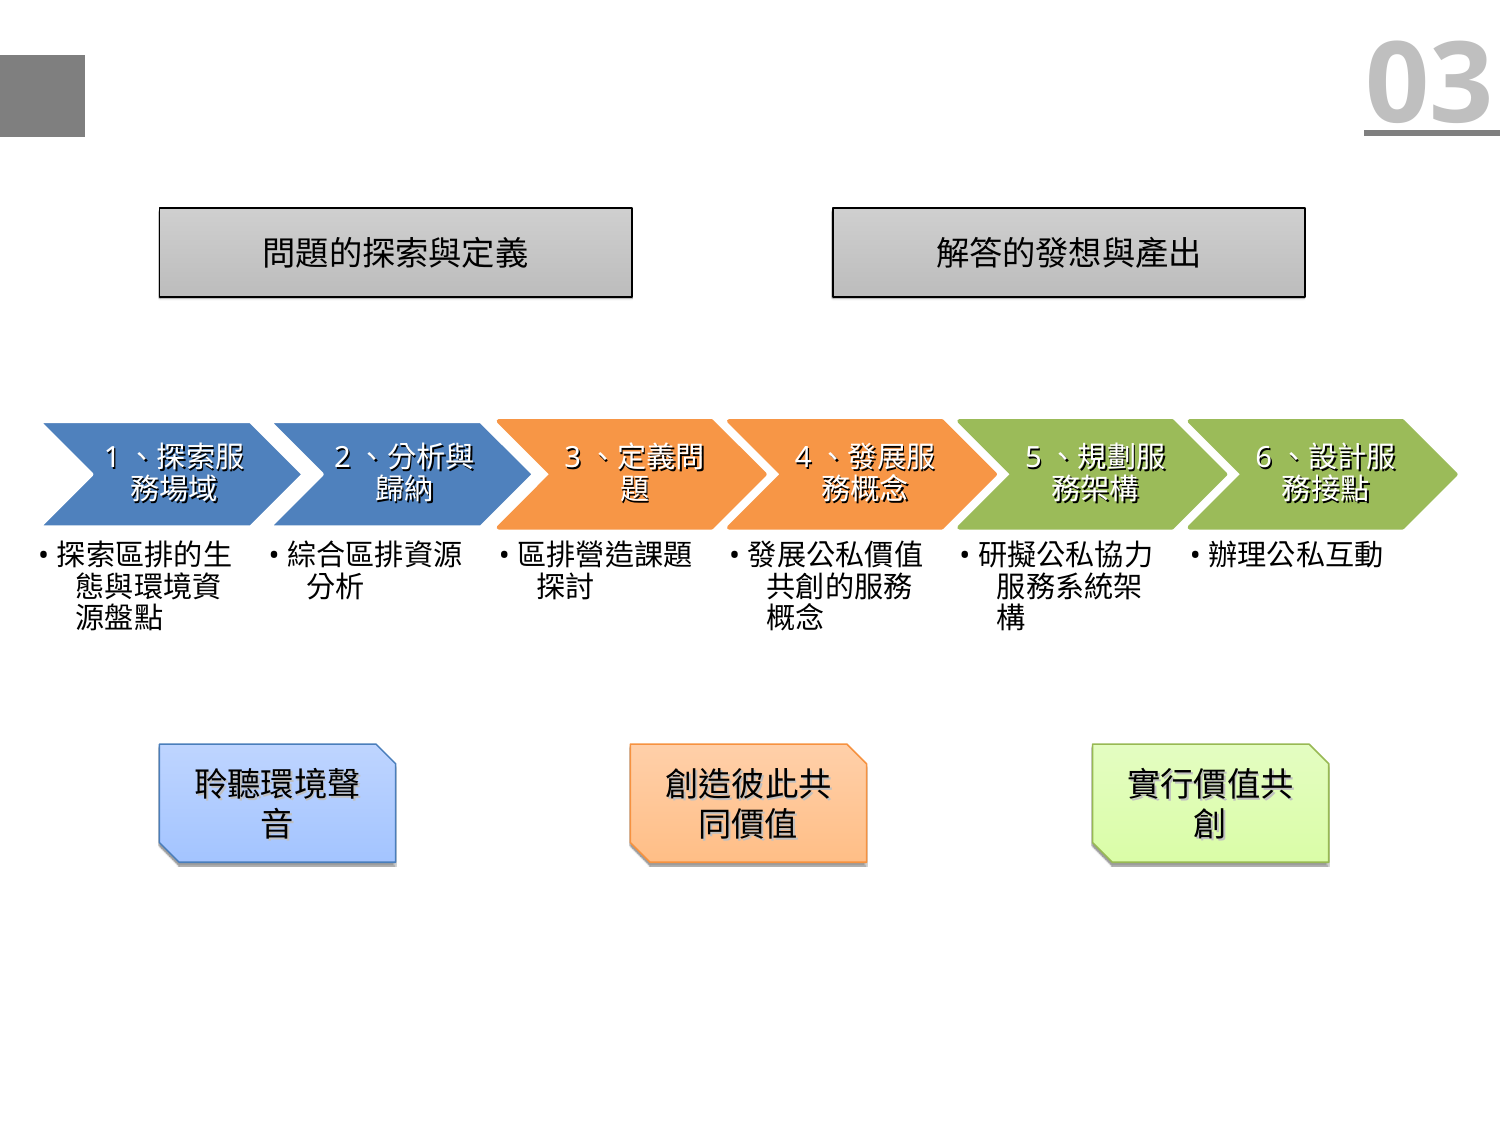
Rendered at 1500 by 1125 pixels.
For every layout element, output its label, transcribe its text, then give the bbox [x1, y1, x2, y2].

text_box 區排營造課題探討 [498, 540, 712, 733]
text_box 解答的發想與產出 [833, 208, 1305, 297]
text_box 區排營造課題探討 [579, 540, 595, 550]
text_box 問題的探索與定義 [159, 208, 632, 297]
text_box 3、定義問題 [498, 421, 765, 528]
text_box 6、設計服務接點 [1189, 421, 1456, 528]
text_box 2、分析與歸納 [268, 421, 535, 528]
text_box 1、探索服務場域 [38, 421, 304, 528]
text_box 聆聽環境聲音 [159, 744, 396, 863]
text_box 實行價值共創 [1092, 744, 1329, 863]
text_box 研擬公私協力服務系統架構 [959, 540, 1173, 733]
text_box 綜合區排資源分析 [268, 540, 482, 733]
text_box 發展公私價值共創的服務概念 [729, 540, 942, 733]
text_box 創造彼此共同價值 [630, 744, 867, 863]
text_box 探索區排的生態與環境資源盤點 [38, 540, 251, 733]
text_box 5、規劃服務架構 [959, 421, 1226, 528]
text_box 辦理公私互動 [1189, 540, 1403, 733]
text_box 4、發展服務概念 [729, 421, 995, 528]
